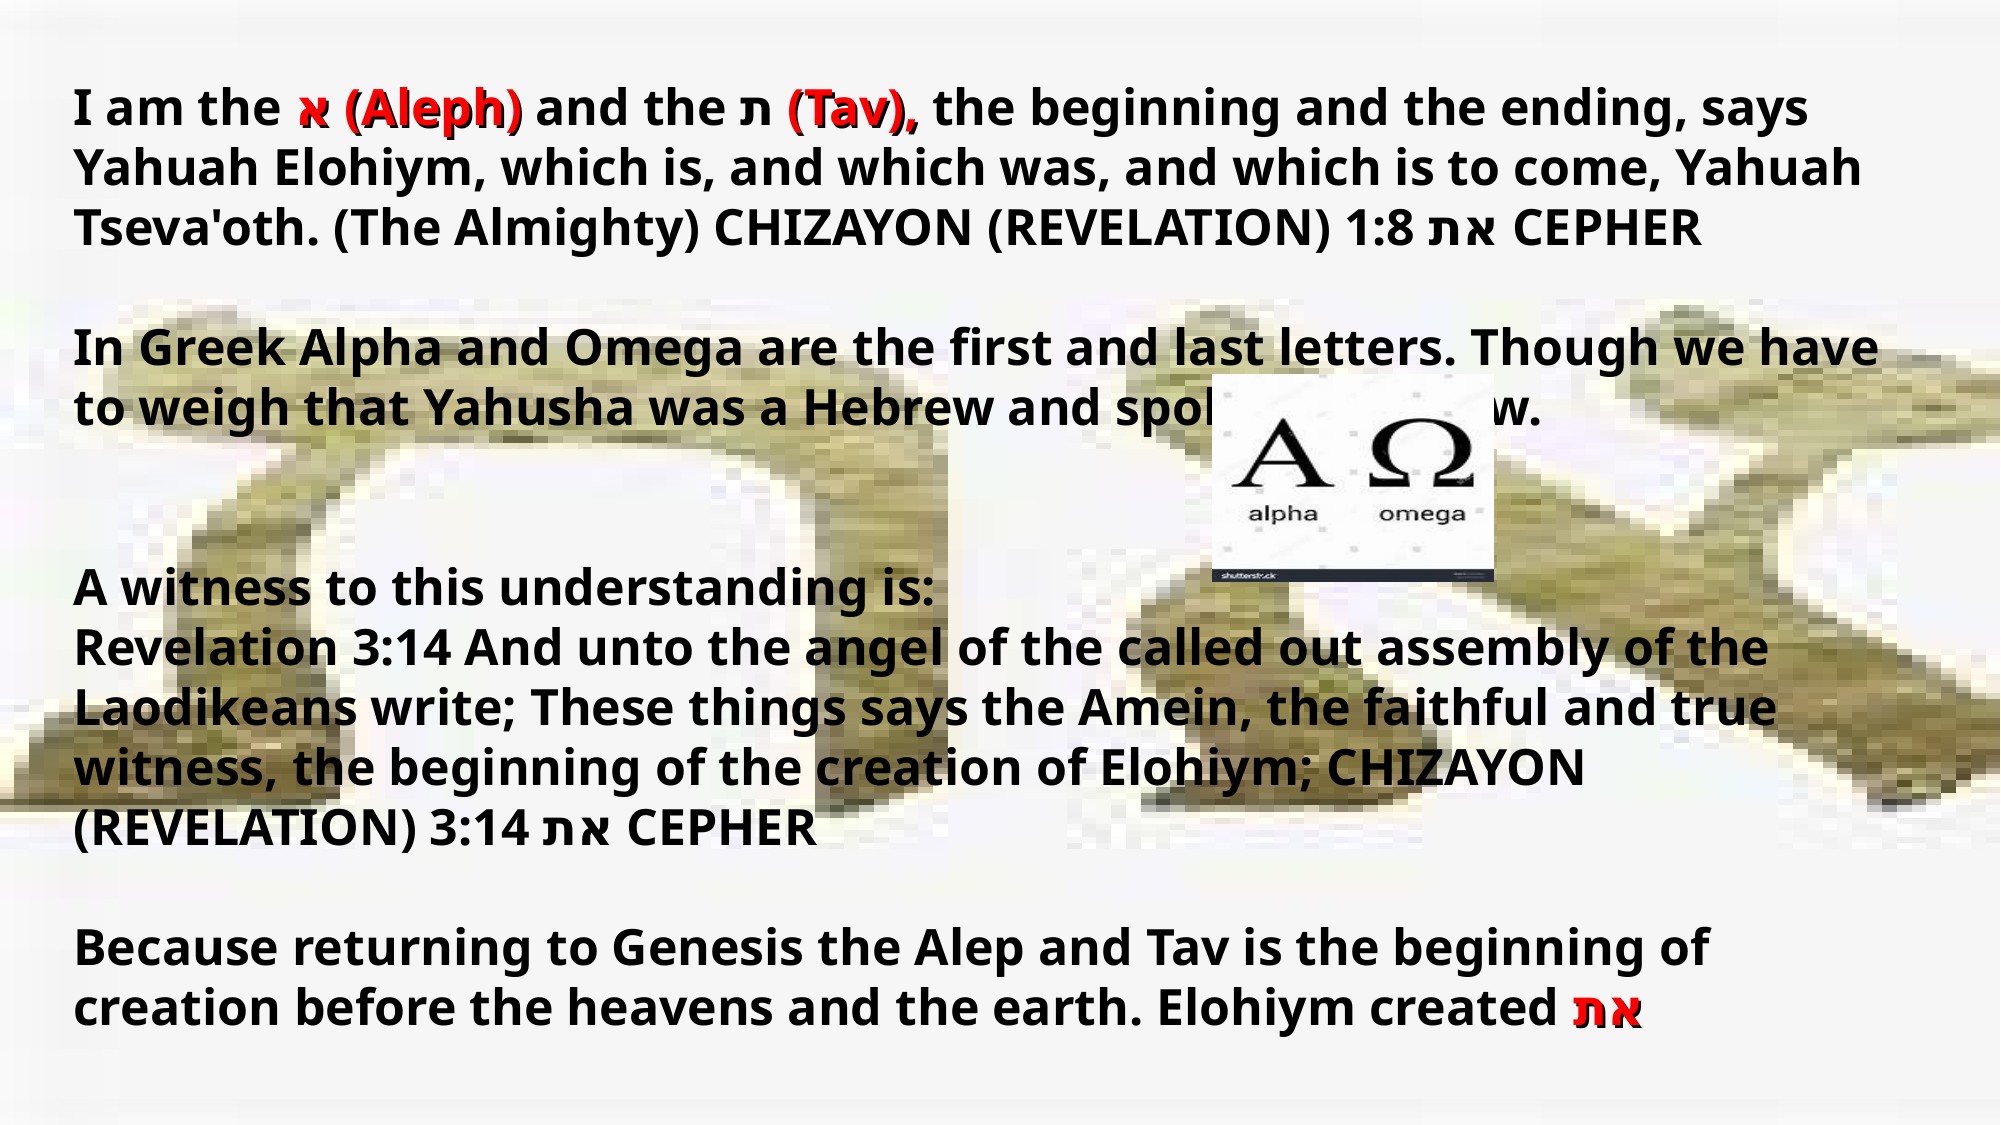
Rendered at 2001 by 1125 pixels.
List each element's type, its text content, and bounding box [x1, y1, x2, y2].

text_box I am the א (Aleph) and the ת (Tav), the beginning and the ending, says Yahuah Elohiym, which is, and which was, and which is to come, Yahuah Tseva'oth. (The Almighty) CHIZAYON (REVELATION) 1:8 את CEPHER In Greek Alpha and Omega are the first and last letters. Though we have to weigh that Yahusha was a Hebrew and spoke in Hebrew. A witness to this understanding is: Revelation 3:14 And unto the angel of the called out assembly of the Laodikeans write; These things says the Amein, the faithful and true witness, the beginning of the creation of Elohiym; CHIZAYON (REVELATION) 3:14 את CEPHER Because returning to Genesis the Alep and Tav is the beginning of creation before the heavens and the earth. Elohiym created את [58, 68, 1942, 1053]
picture [0, 0, 2000, 1125]
